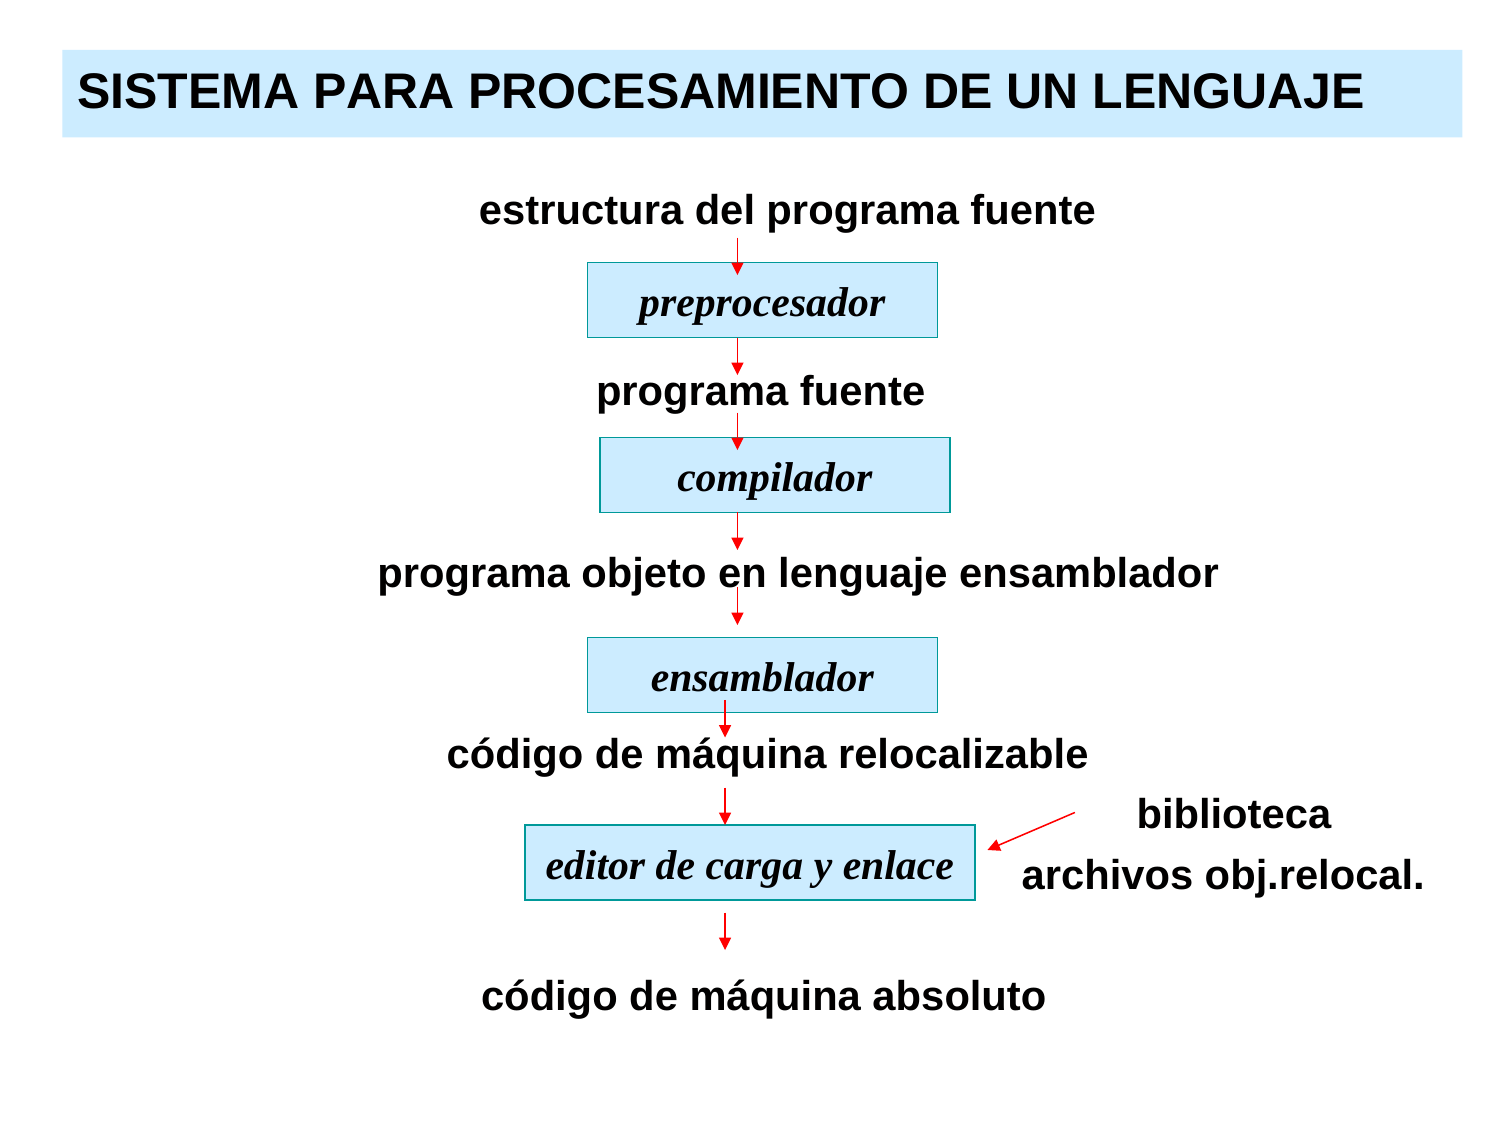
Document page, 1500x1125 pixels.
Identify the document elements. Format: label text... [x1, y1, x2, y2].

text_box compilador [599, 437, 950, 513]
text_box preprocesador [587, 262, 938, 338]
text_box ensamblador [587, 637, 938, 713]
title SISTEMA PARA PROCESAMIENTO DE UN LENGUAJE [62, 49, 1463, 138]
list estructura del programa fuente programa fuente programa objeto en lenguaje ensamblador código de máquina relocalizable biblioteca archivos obj.relocal. código de máquina absoluto [75, 174, 1500, 1086]
text_box editor de carga y enlace [525, 825, 976, 901]
